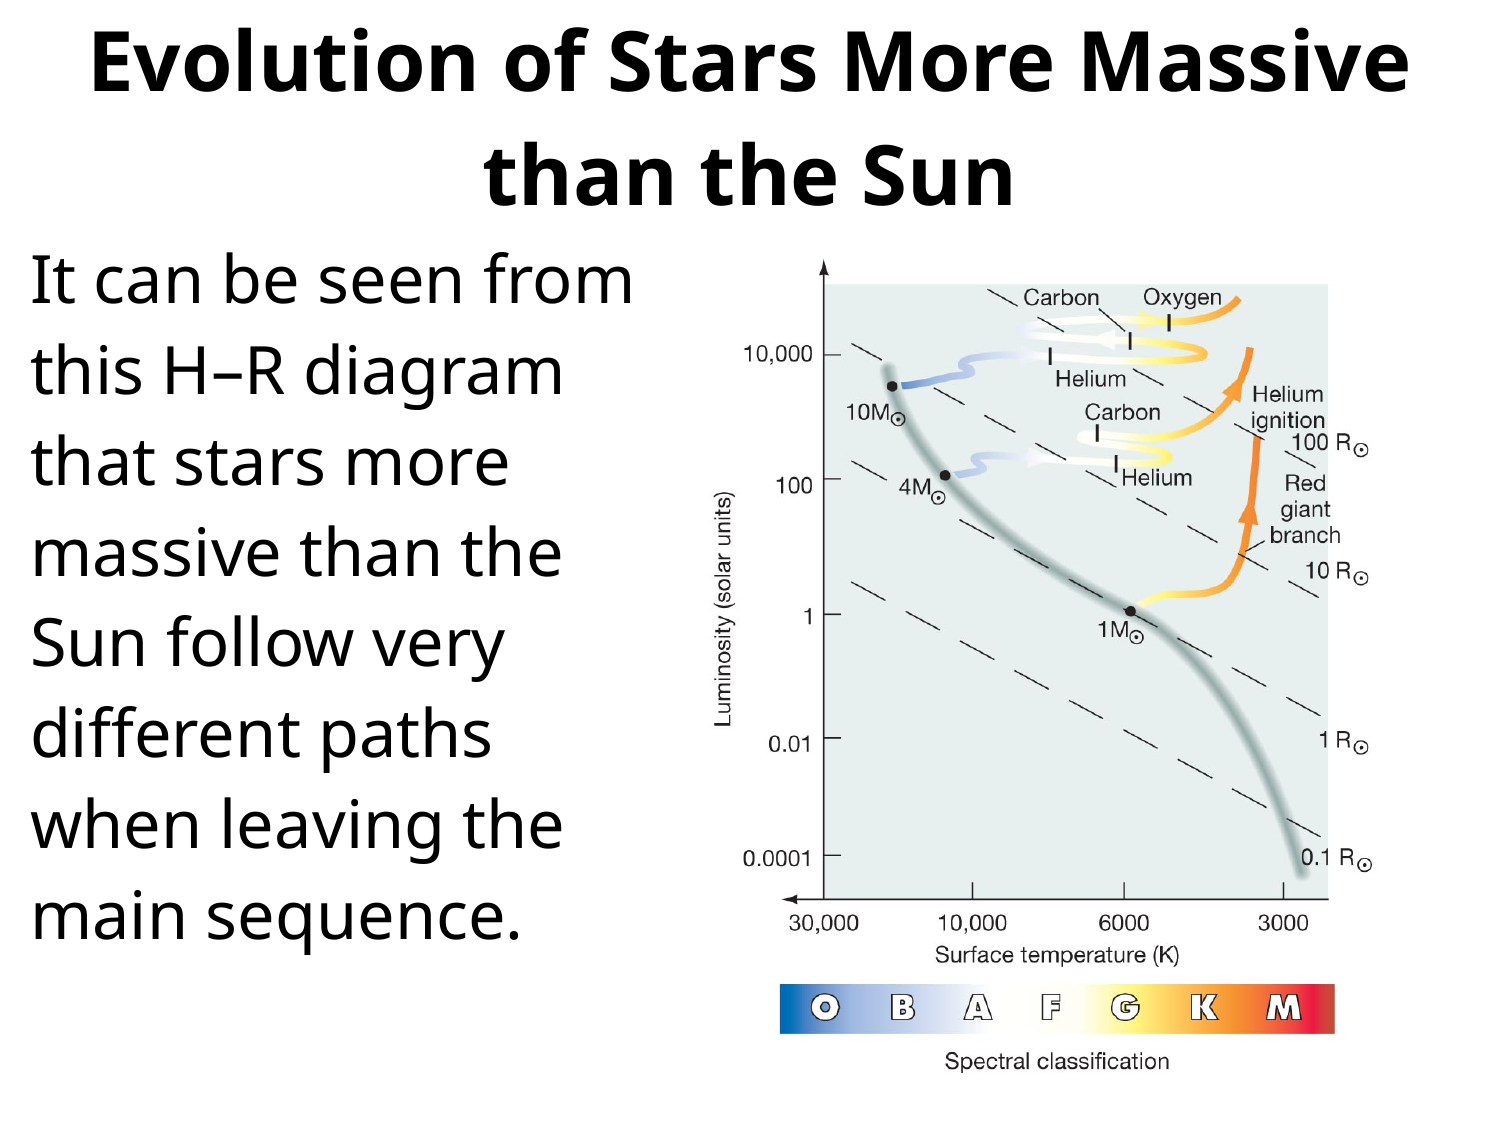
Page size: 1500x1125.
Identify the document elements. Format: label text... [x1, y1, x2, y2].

title Evolution of Stars More Massive than the Sun [30, 19, 1471, 214]
picture [708, 254, 1378, 1075]
list It can be seen from this H–R diagram that stars more massive than the Sun follow very different paths when leaving the main sequence. [30, 232, 646, 1096]
